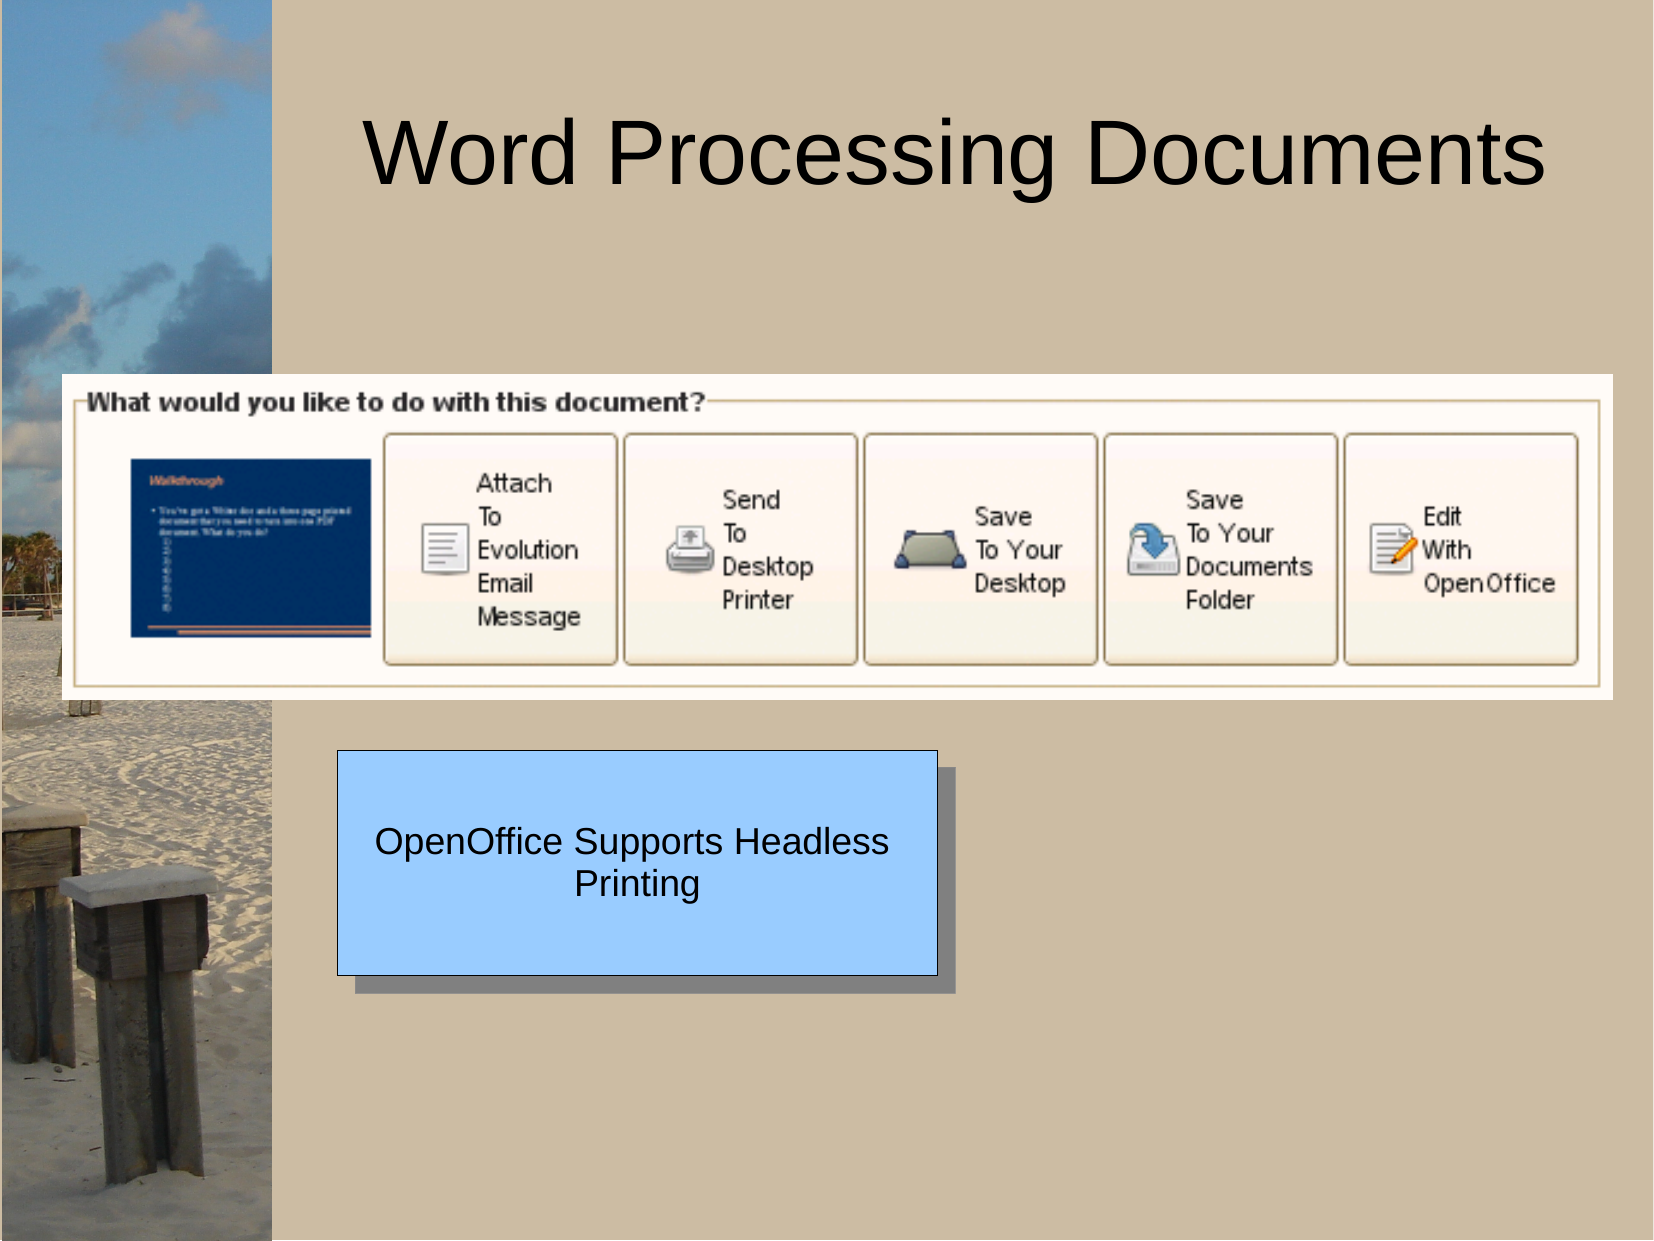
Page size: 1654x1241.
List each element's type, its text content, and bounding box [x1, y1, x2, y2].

text_box OpenOffice Supports Headless Printing [337, 750, 938, 976]
picture [2, 0, 1613, 1241]
title Word Processing Documents [300, 49, 1613, 257]
